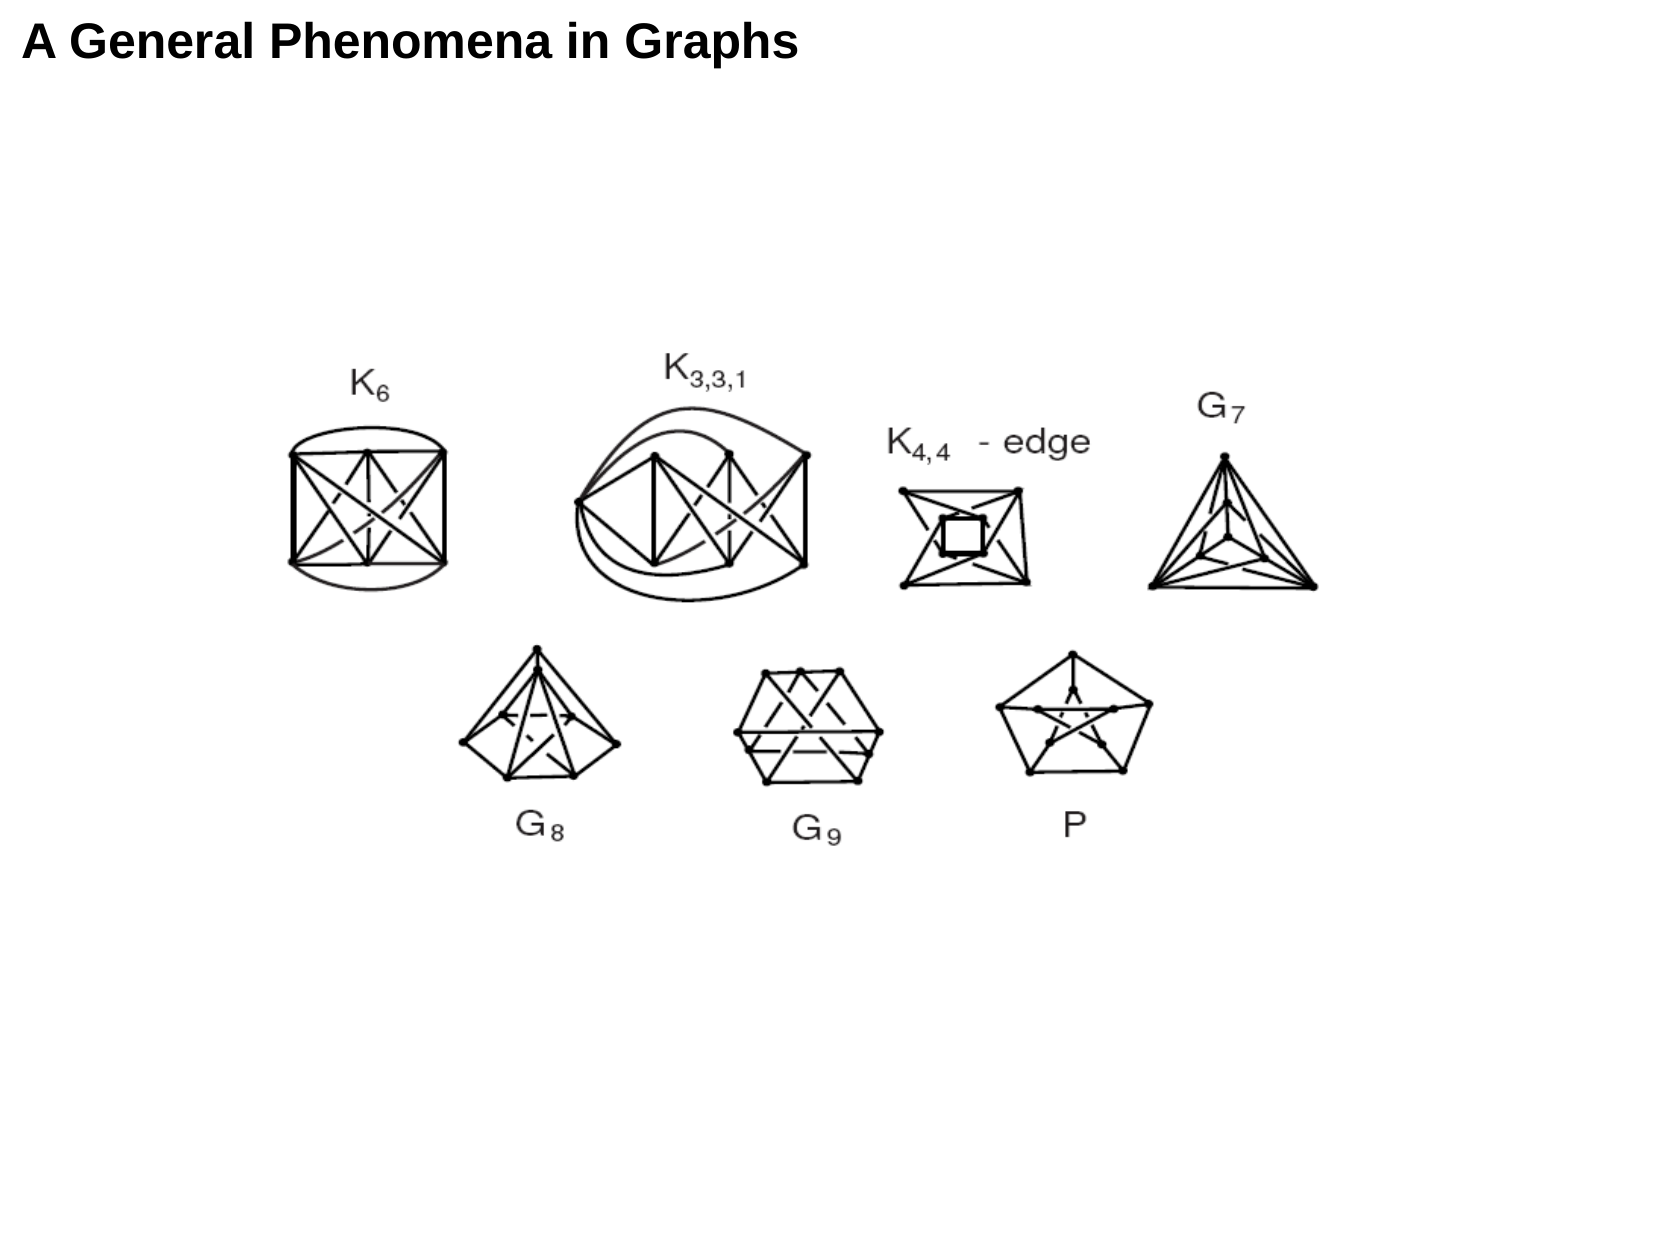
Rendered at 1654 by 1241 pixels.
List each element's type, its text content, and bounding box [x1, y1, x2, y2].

picture [262, 299, 1331, 863]
text_box A General Phenomena in Graphs [6, 6, 1654, 79]
